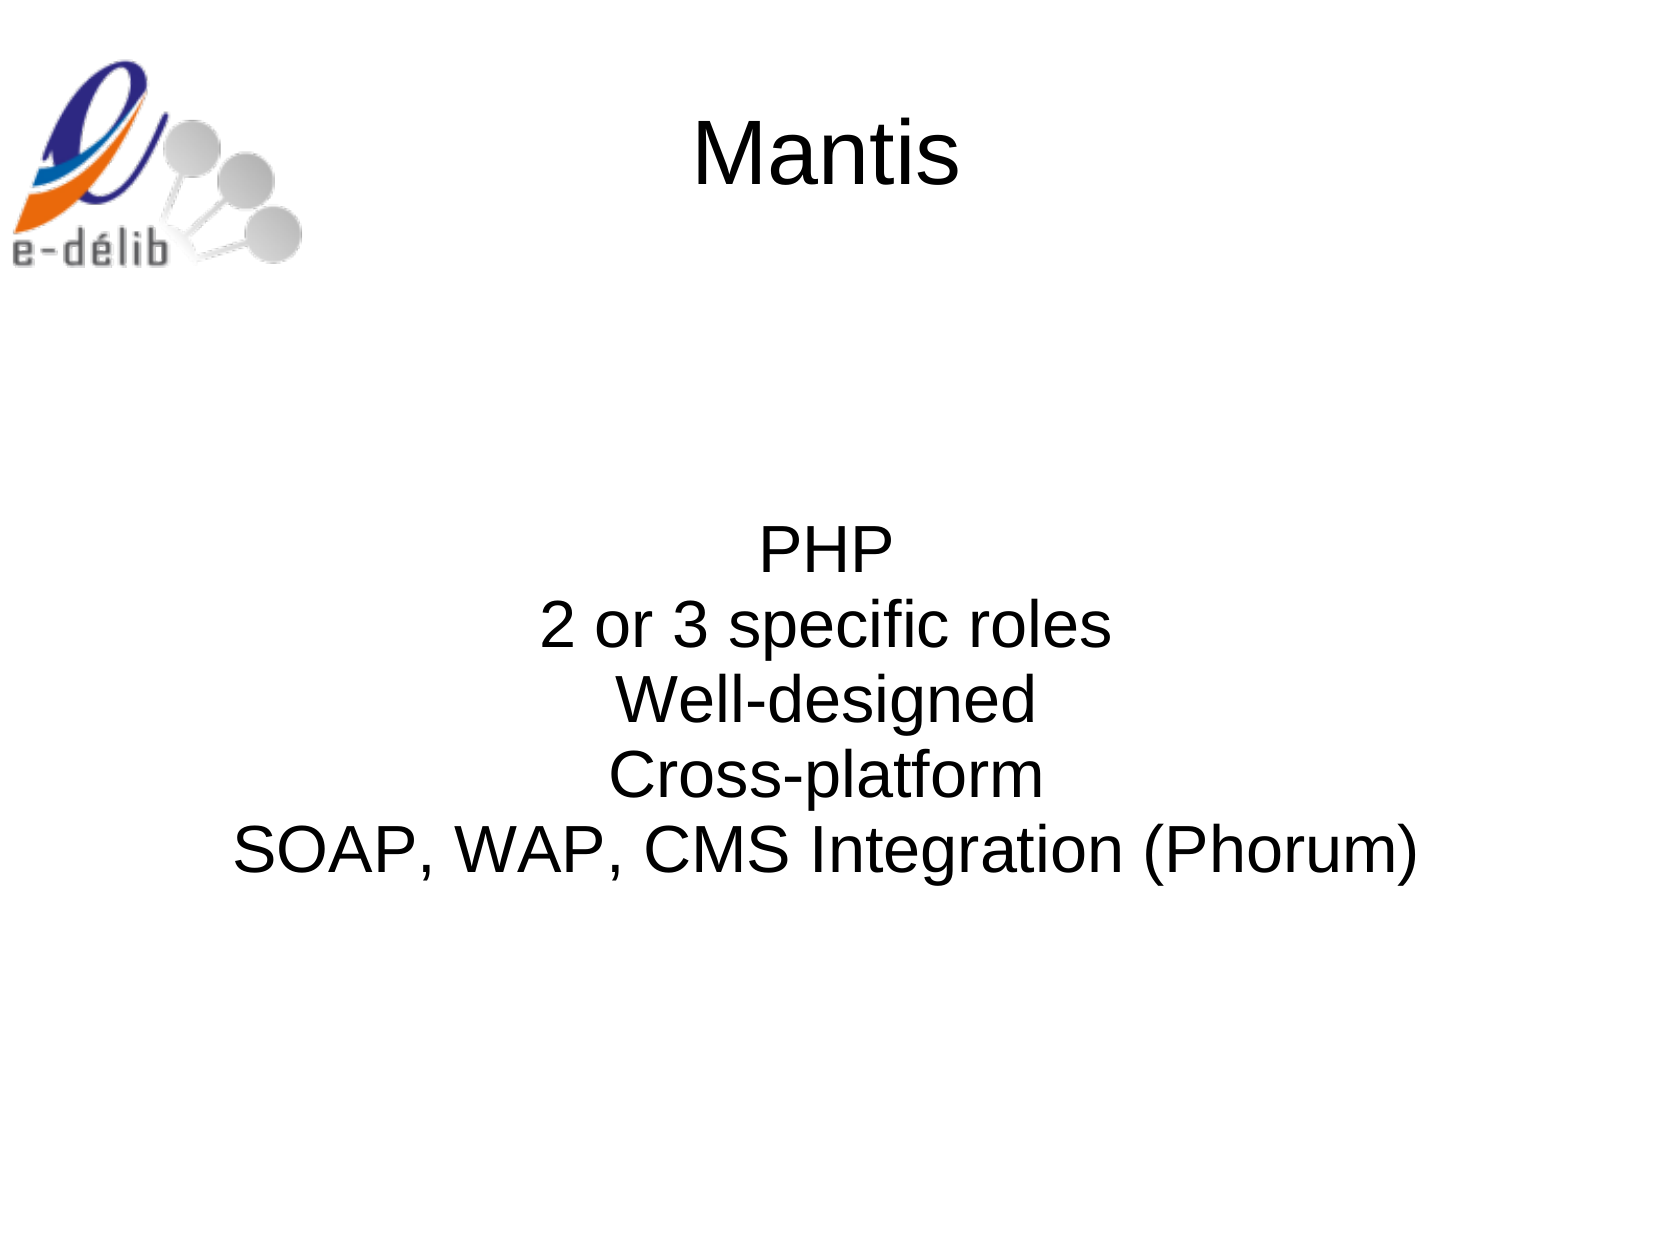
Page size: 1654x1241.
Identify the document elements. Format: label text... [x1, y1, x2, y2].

title Mantis [82, 49, 1571, 257]
subtitle PHP 2 or 3 specific roles Well-designed Cross-platform SOAP, WAP, CMS Integration (Phorum) [82, 290, 1571, 1109]
picture [0, 59, 325, 268]
